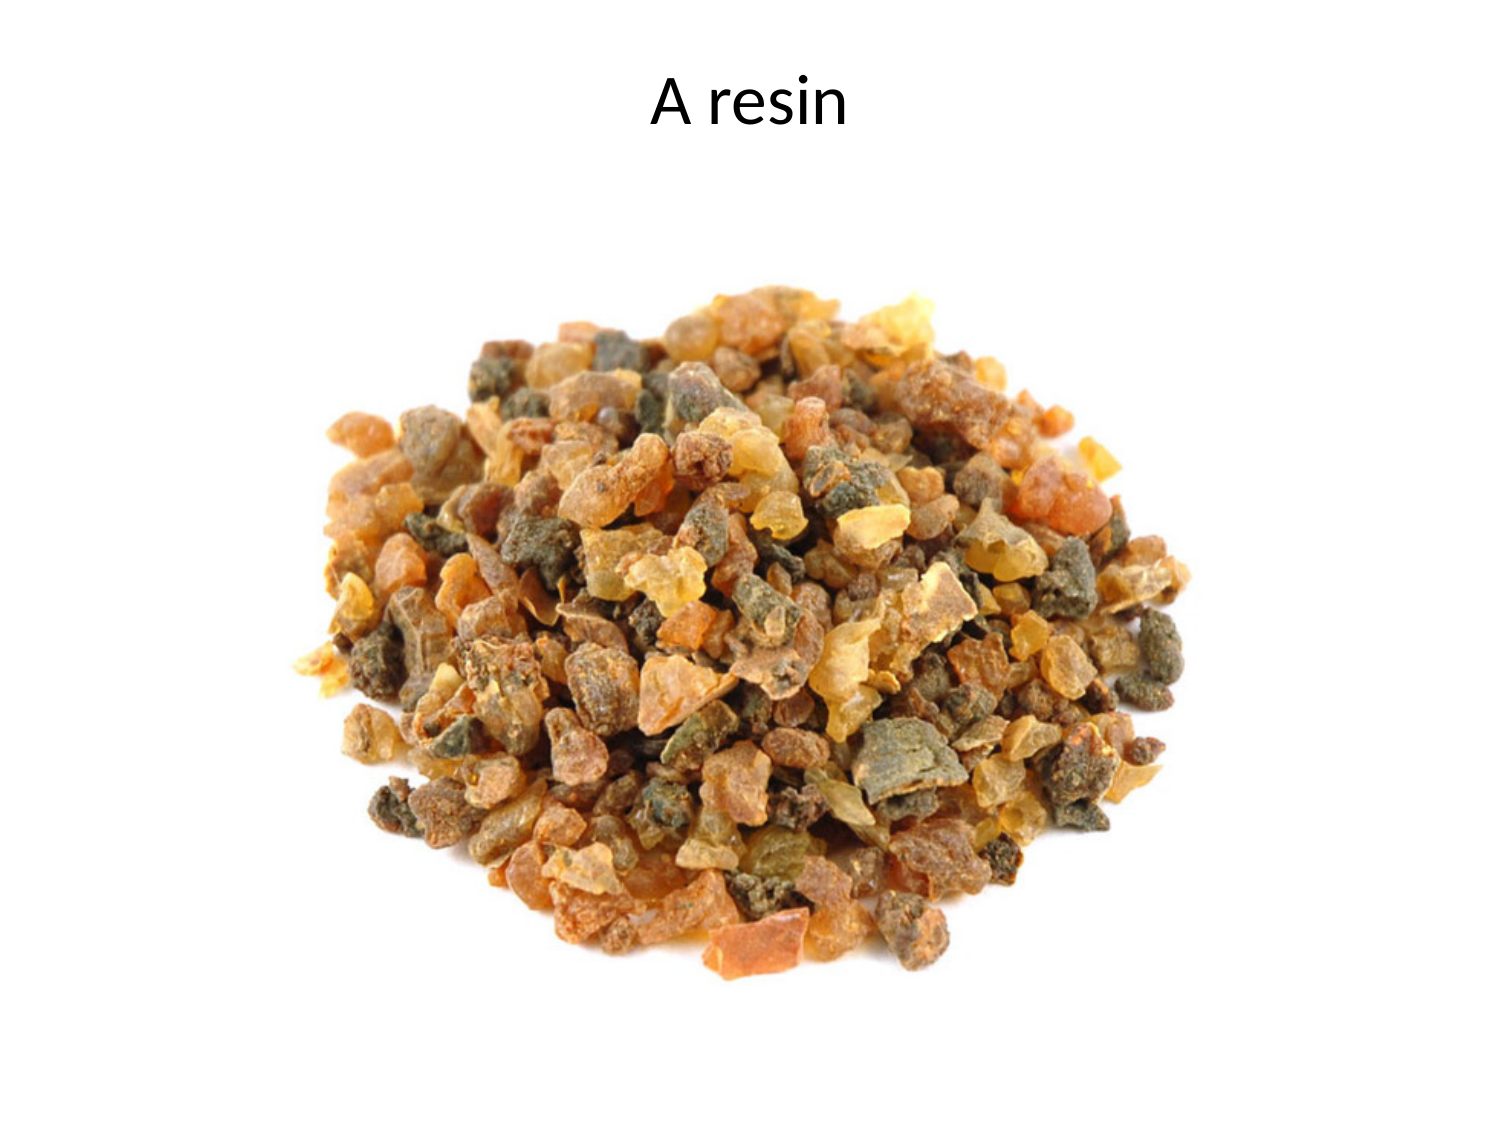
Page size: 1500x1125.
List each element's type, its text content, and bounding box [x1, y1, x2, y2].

picture [282, 262, 1217, 1005]
title A resin [75, 45, 1425, 233]
